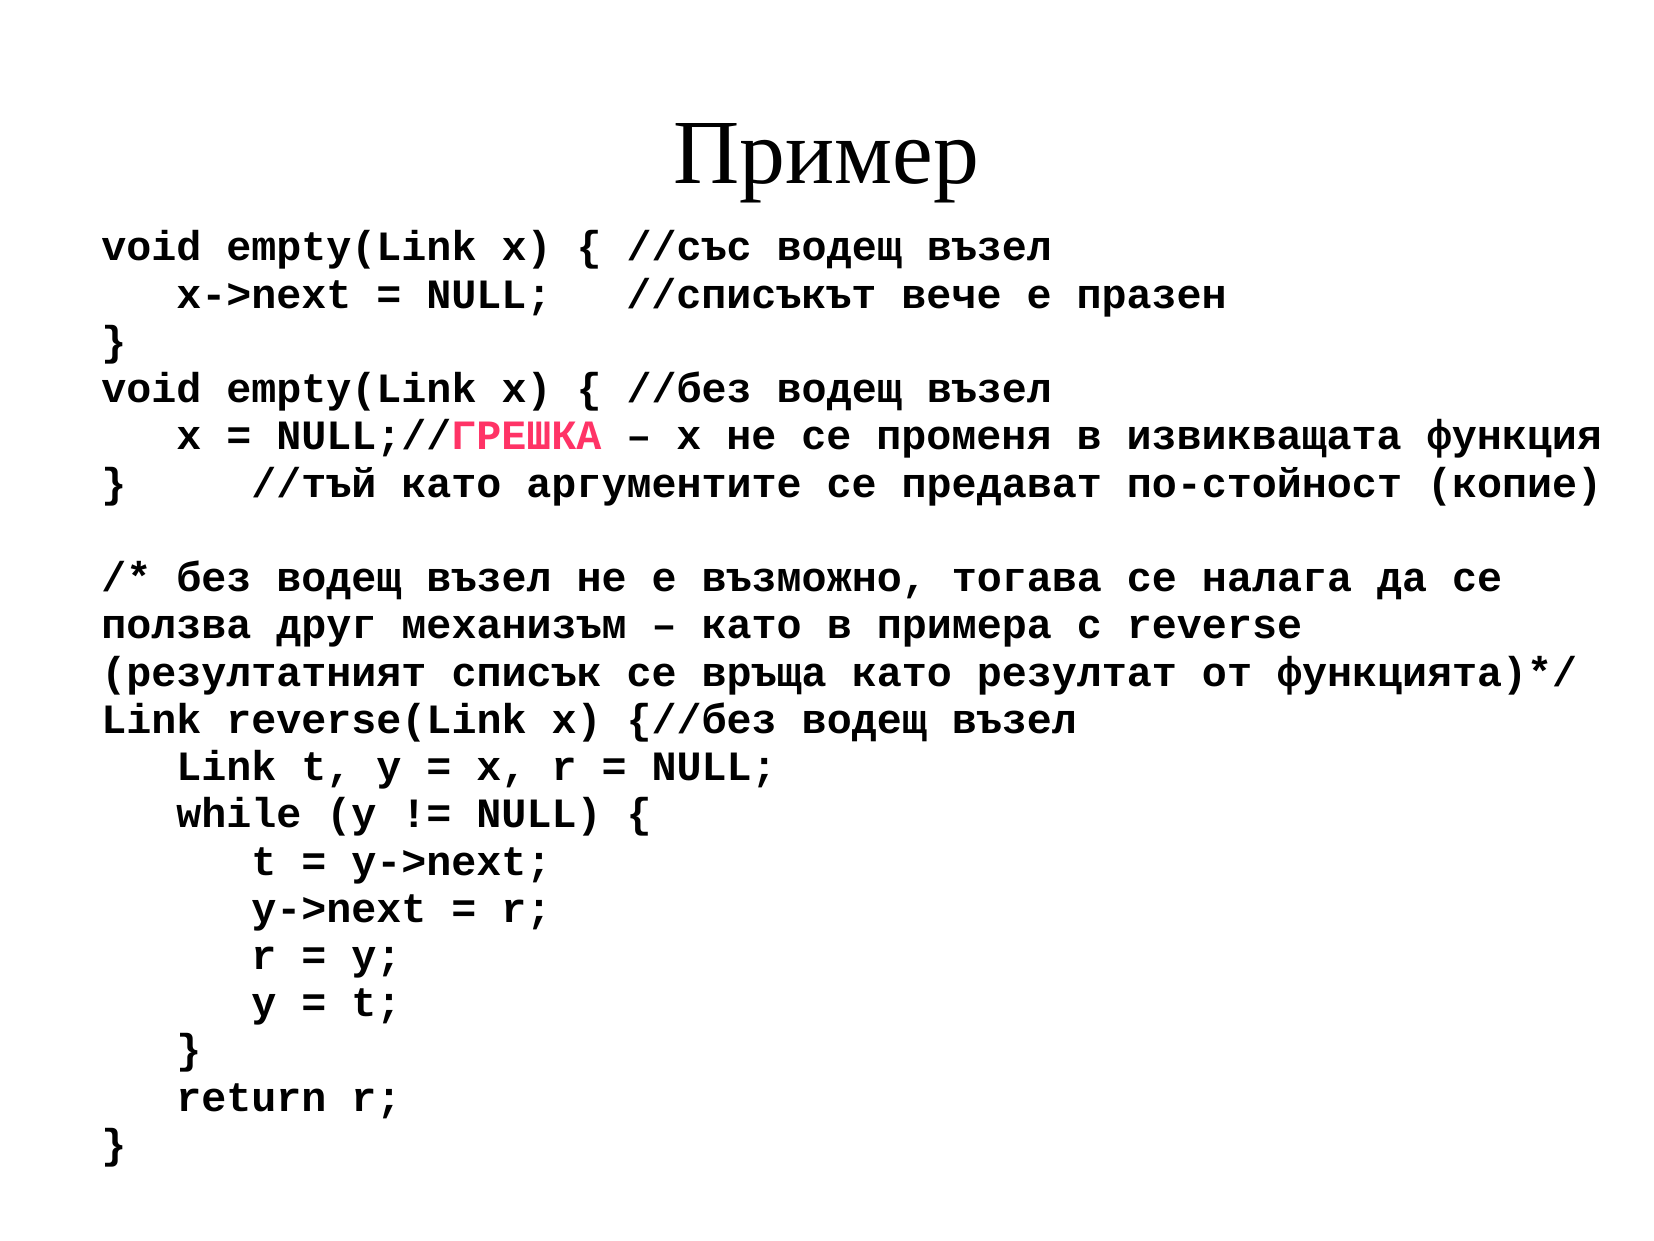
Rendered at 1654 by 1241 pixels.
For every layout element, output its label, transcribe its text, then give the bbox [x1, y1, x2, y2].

text_box void empty(Link x) { //със водещ възел x->next = NULL; //списъкът вече е празен } void empty(Link x) { //без водещ възел x = NULL;//ГРЕШКА – x не се променя в извикващата функция } //тъй като аргументите се предават по-стойност (копие) /* без водещ възел не е възможно, тогава се налага да се ползва друг механизъм – като в примера с reverse (резултатният списък се връща като резултат от функцията)*/ Link reverse(Link x) {//без водещ възел Link t, y = x, r = NULL; while (y != NULL) { t = y->next; y->next = r; r = y; y = t; } return r; } [86, 218, 1650, 1190]
title Пример [82, 49, 1571, 257]
